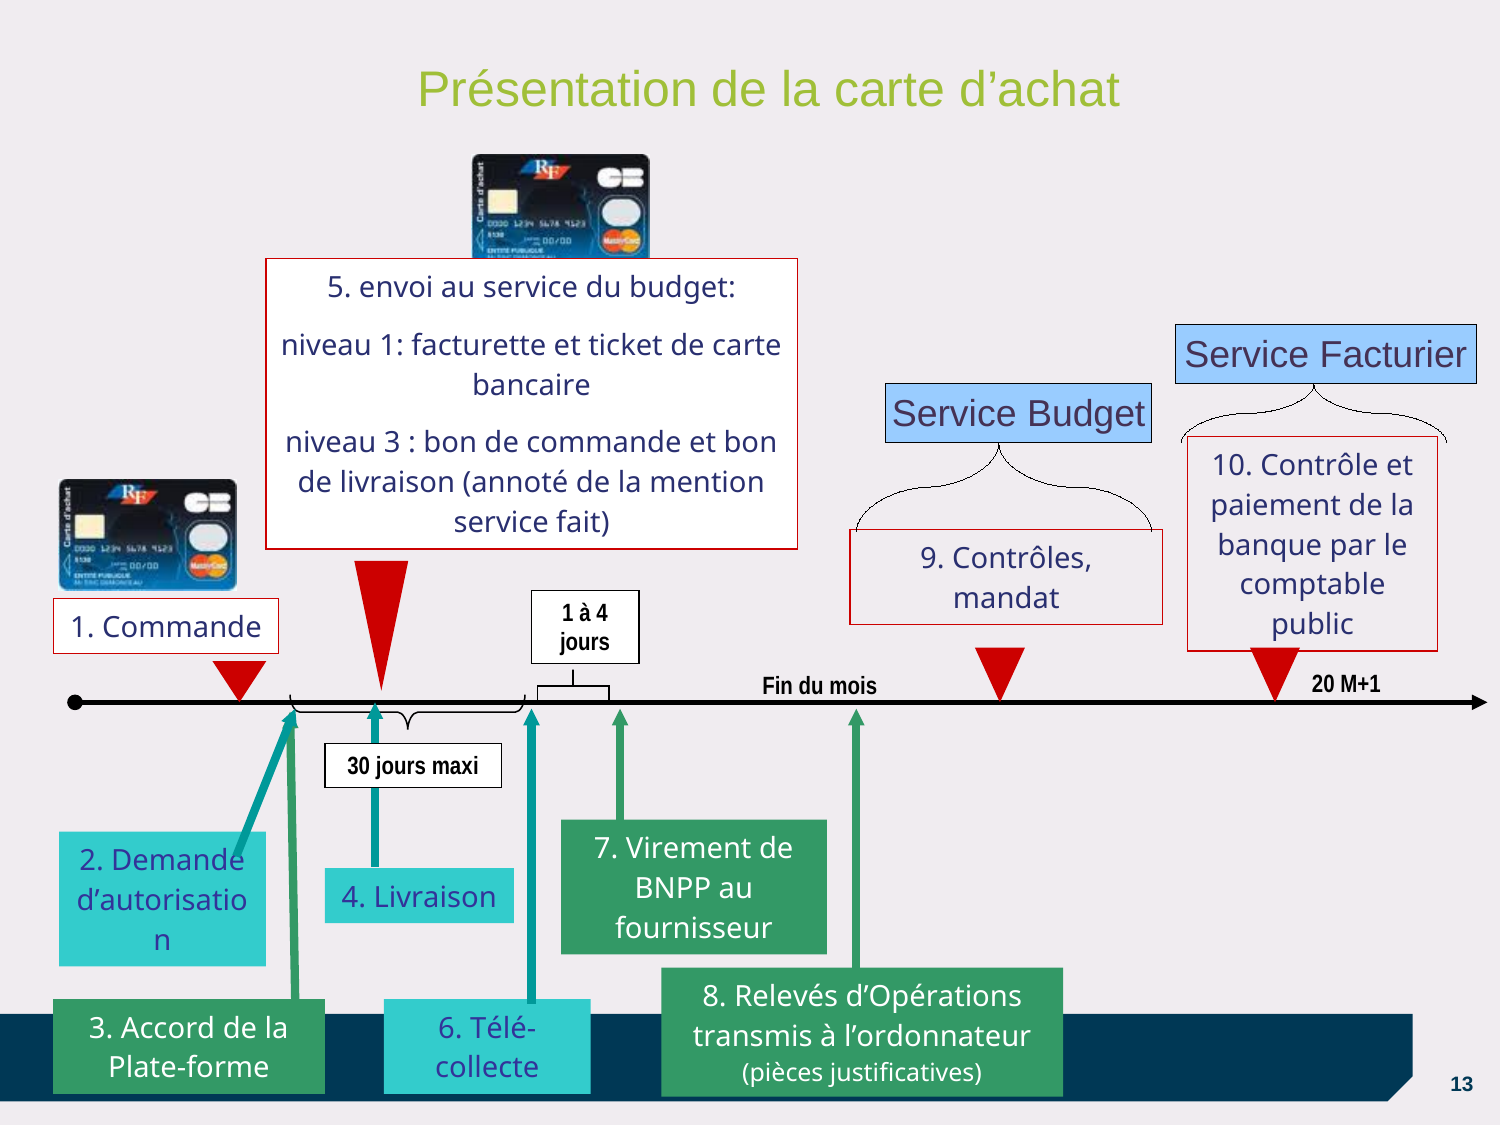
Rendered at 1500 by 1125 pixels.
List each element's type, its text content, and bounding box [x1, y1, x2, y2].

picture [471, 154, 650, 258]
text_box 9. Contrôles, mandat [849, 529, 1163, 625]
text_box [974, 647, 1025, 703]
text_box [1249, 647, 1300, 703]
text_box 1 à 4 jours [531, 590, 639, 664]
text_box [212, 661, 267, 703]
text_box 8. Relevés d’Opérations transmis à l’ordonnateur (pièces justificatives) [661, 967, 1064, 1097]
text_box 4. Livraison [324, 868, 514, 924]
text_box 6. Télé-collecte [383, 999, 591, 1094]
text_box 10. Contrôle et paiement de la banque par le comptable public [1187, 436, 1438, 651]
text_box Service Facturier [1175, 324, 1477, 384]
text_box 7. Virement de BNPP au fournisseur [561, 819, 827, 955]
text_box 3. Accord de la Plate-forme [53, 999, 325, 1094]
text_box 20 M+1 [1287, 661, 1401, 706]
text_box 30 jours maxi [324, 743, 502, 788]
text_box [354, 560, 409, 691]
picture [58, 479, 237, 591]
text_box Fin du mois [738, 663, 902, 708]
text_box 2. Demande d’autorisation [59, 831, 266, 967]
text_box Présentation de la carte d’achat [87, 37, 1463, 163]
text_box Service Budget [885, 383, 1152, 443]
text_box 1. Commande [53, 598, 279, 654]
text_box 5. envoi au service du budget: niveau 1: facturette et ticket de carte bancaire niveau 3 : bon de commande et bon de livraison (annoté de la mention service fait) [265, 258, 798, 549]
